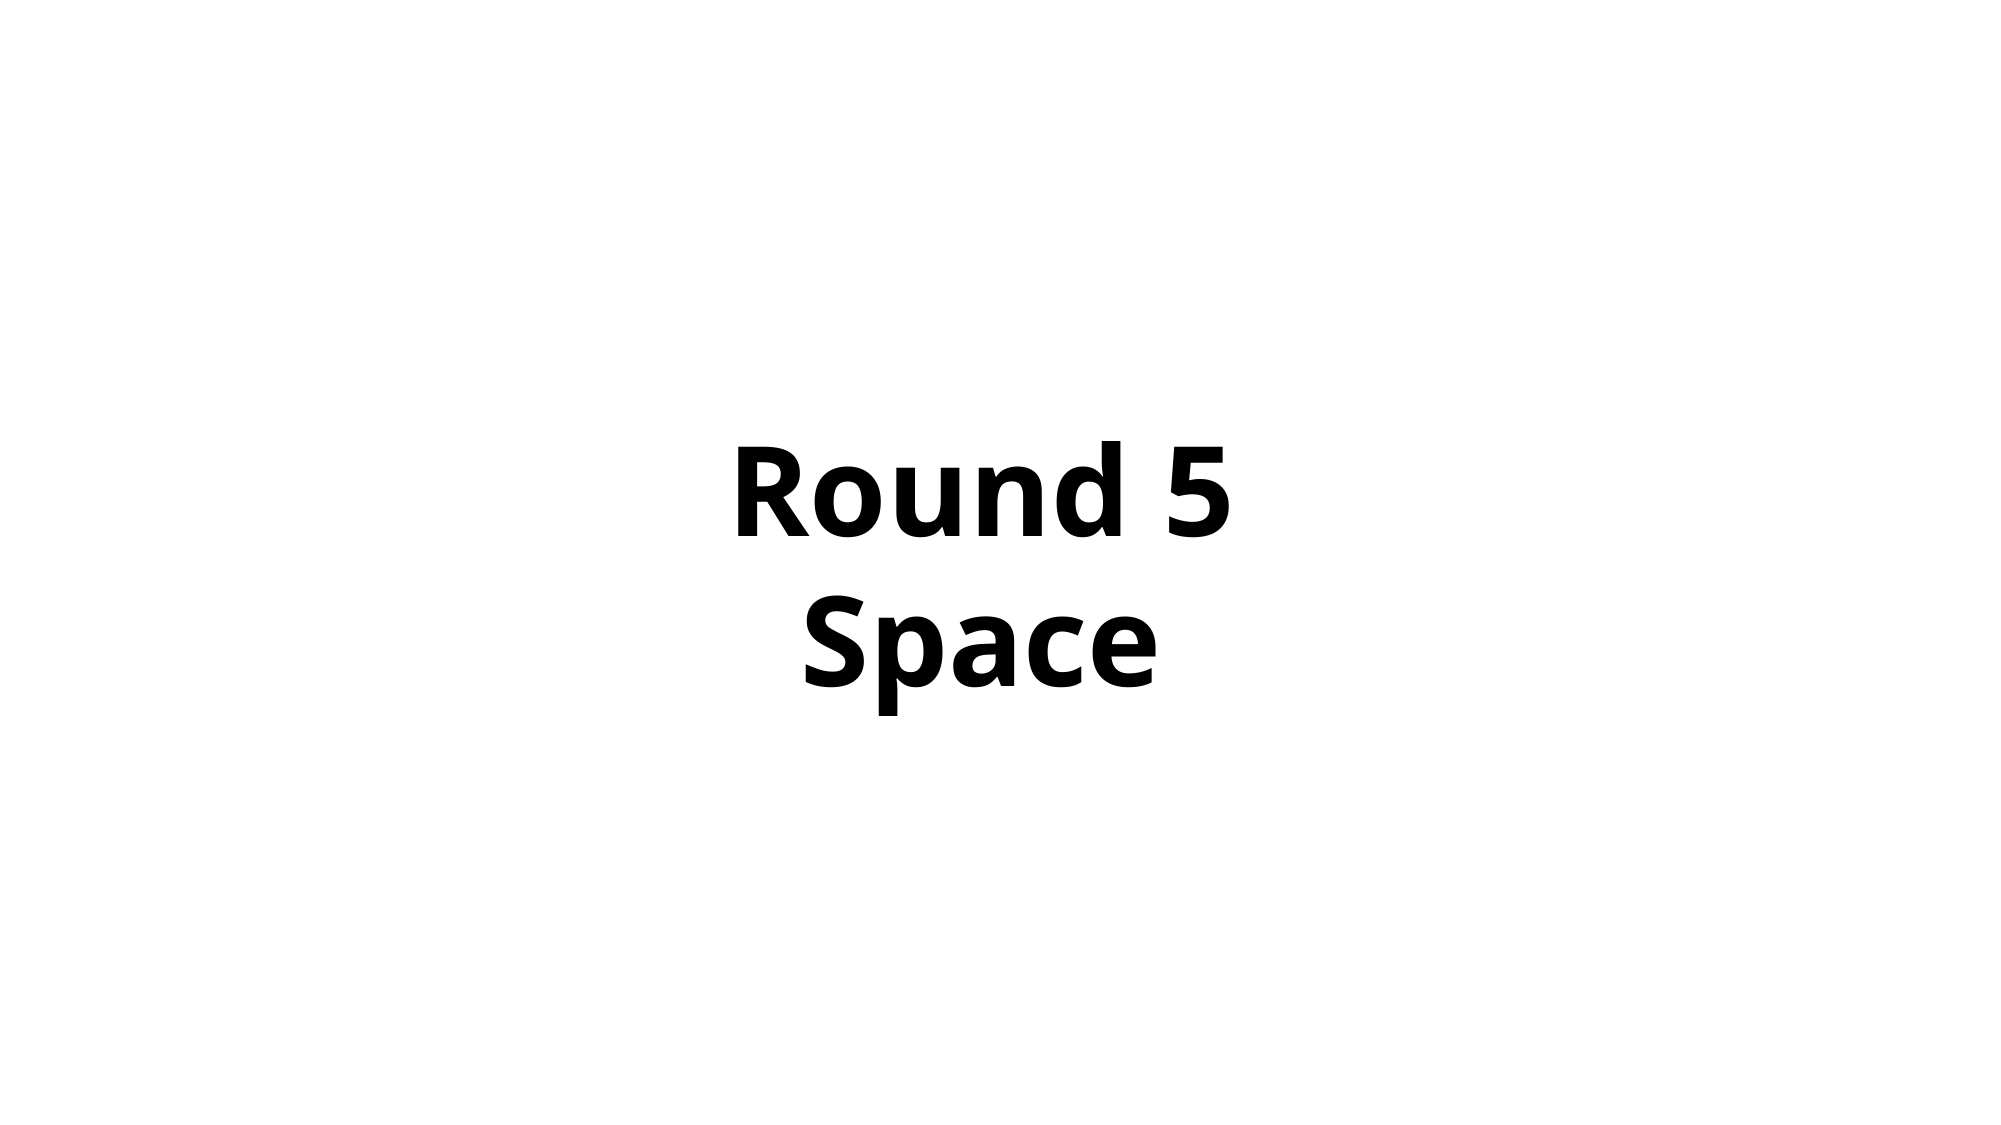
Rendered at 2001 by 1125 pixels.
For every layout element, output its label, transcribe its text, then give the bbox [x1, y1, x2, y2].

text_box Round 5 Space [697, 403, 1265, 722]
